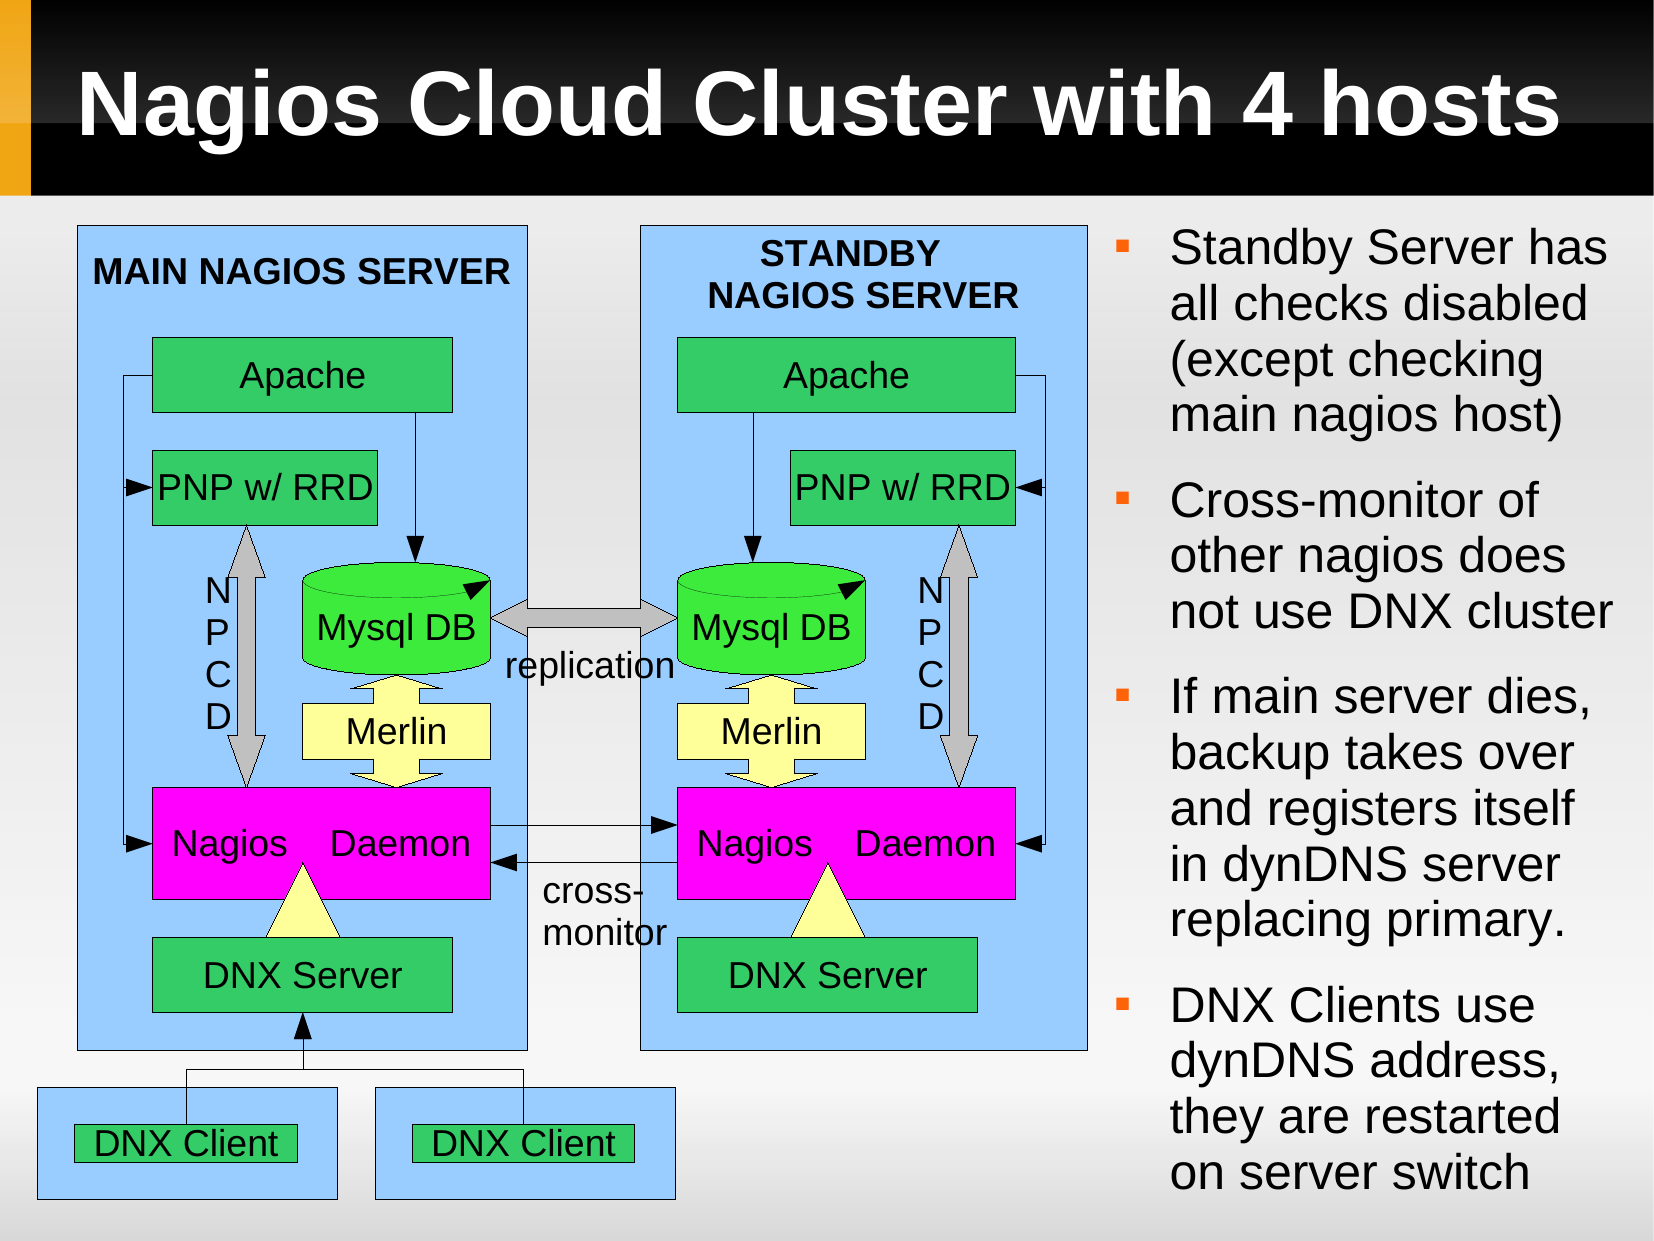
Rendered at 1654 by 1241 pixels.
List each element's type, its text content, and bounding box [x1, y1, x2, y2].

text_box Merlin [302, 674, 491, 788]
text_box STANDBY NAGIOS SERVER [640, 225, 1091, 327]
text_box [640, 826, 677, 862]
text_box [400, 661, 528, 825]
text_box Apache [152, 337, 453, 413]
picture [0, 0, 1654, 1241]
text_box Nagios Daemon [152, 787, 491, 900]
text_box PNP w/ RRD [152, 450, 378, 526]
text_box DNX Client [74, 1124, 298, 1163]
text_box Apache [677, 337, 1016, 413]
text_box Mysql DB [677, 562, 866, 675]
text_box DNX Server [152, 937, 453, 1013]
text_box N P C D [190, 562, 266, 788]
text_box [124, 376, 415, 844]
text_box [375, 1087, 676, 1200]
text_box [491, 826, 528, 862]
text_box [77, 225, 528, 243]
text_box MAIN NAGIOS SERVER [77, 243, 528, 302]
text_box [77, 302, 1088, 1051]
text_box Nagios Daemon [677, 787, 1016, 900]
text_box [37, 1087, 338, 1200]
text_box PNP w/ RRD [790, 450, 1016, 526]
text_box cross-monitor [527, 862, 716, 962]
text_box Merlin [677, 674, 866, 788]
text_box [640, 672, 768, 825]
text_box N P C D [902, 562, 978, 788]
text_box DNX Client [412, 1124, 635, 1163]
text_box replication [490, 637, 716, 695]
text_box [754, 376, 1045, 844]
text_box Mysql DB [302, 562, 491, 675]
title Nagios Cloud Cluster with 4 hosts [76, 0, 1565, 208]
text_box DNX Server [677, 937, 978, 1013]
list Standby Server has all checks disabled (except checking main nagios host) Cross-monitor of other nagios does not use DNX cluster If main server dies, backup takes over and registers itself in dynDNS server replacing primary. DNX Clients use dynDNS address, they are restarted on server switch [1098, 219, 1624, 1201]
